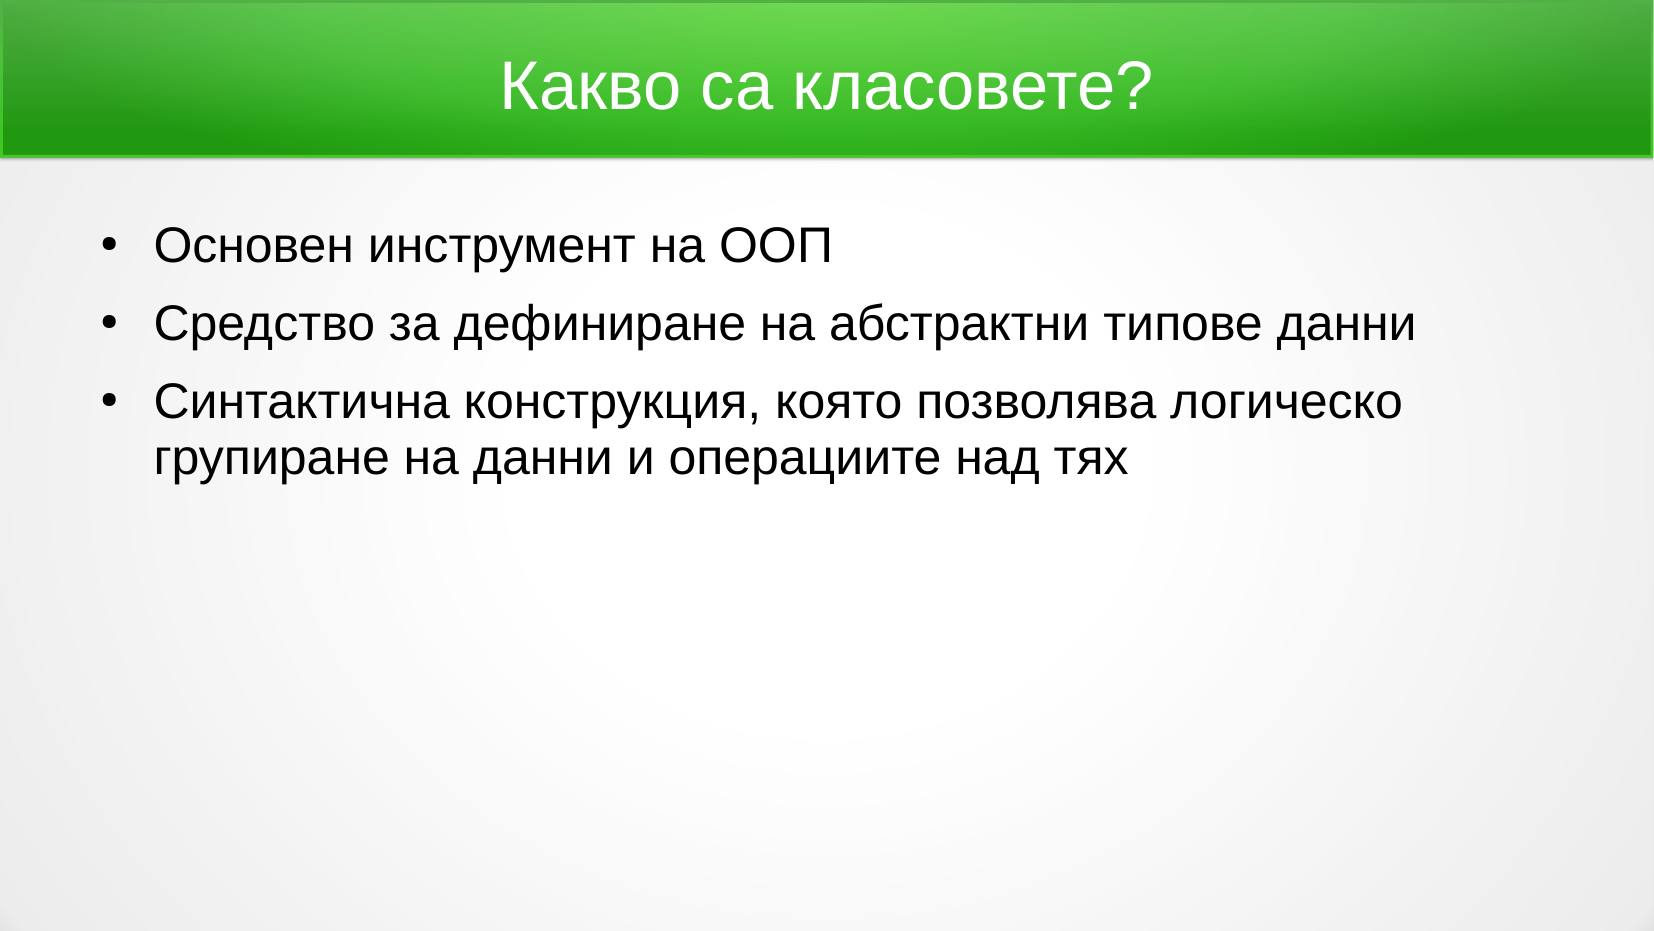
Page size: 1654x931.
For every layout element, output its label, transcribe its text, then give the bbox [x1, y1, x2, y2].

title Какво са класовете? [82, 37, 1571, 135]
list Основен инструмент на ООП Средство за дефиниране на абстрактни типове данни Синтактична конструкция, която позволява логическо групиране на данни и операциите над тях [82, 217, 1538, 758]
